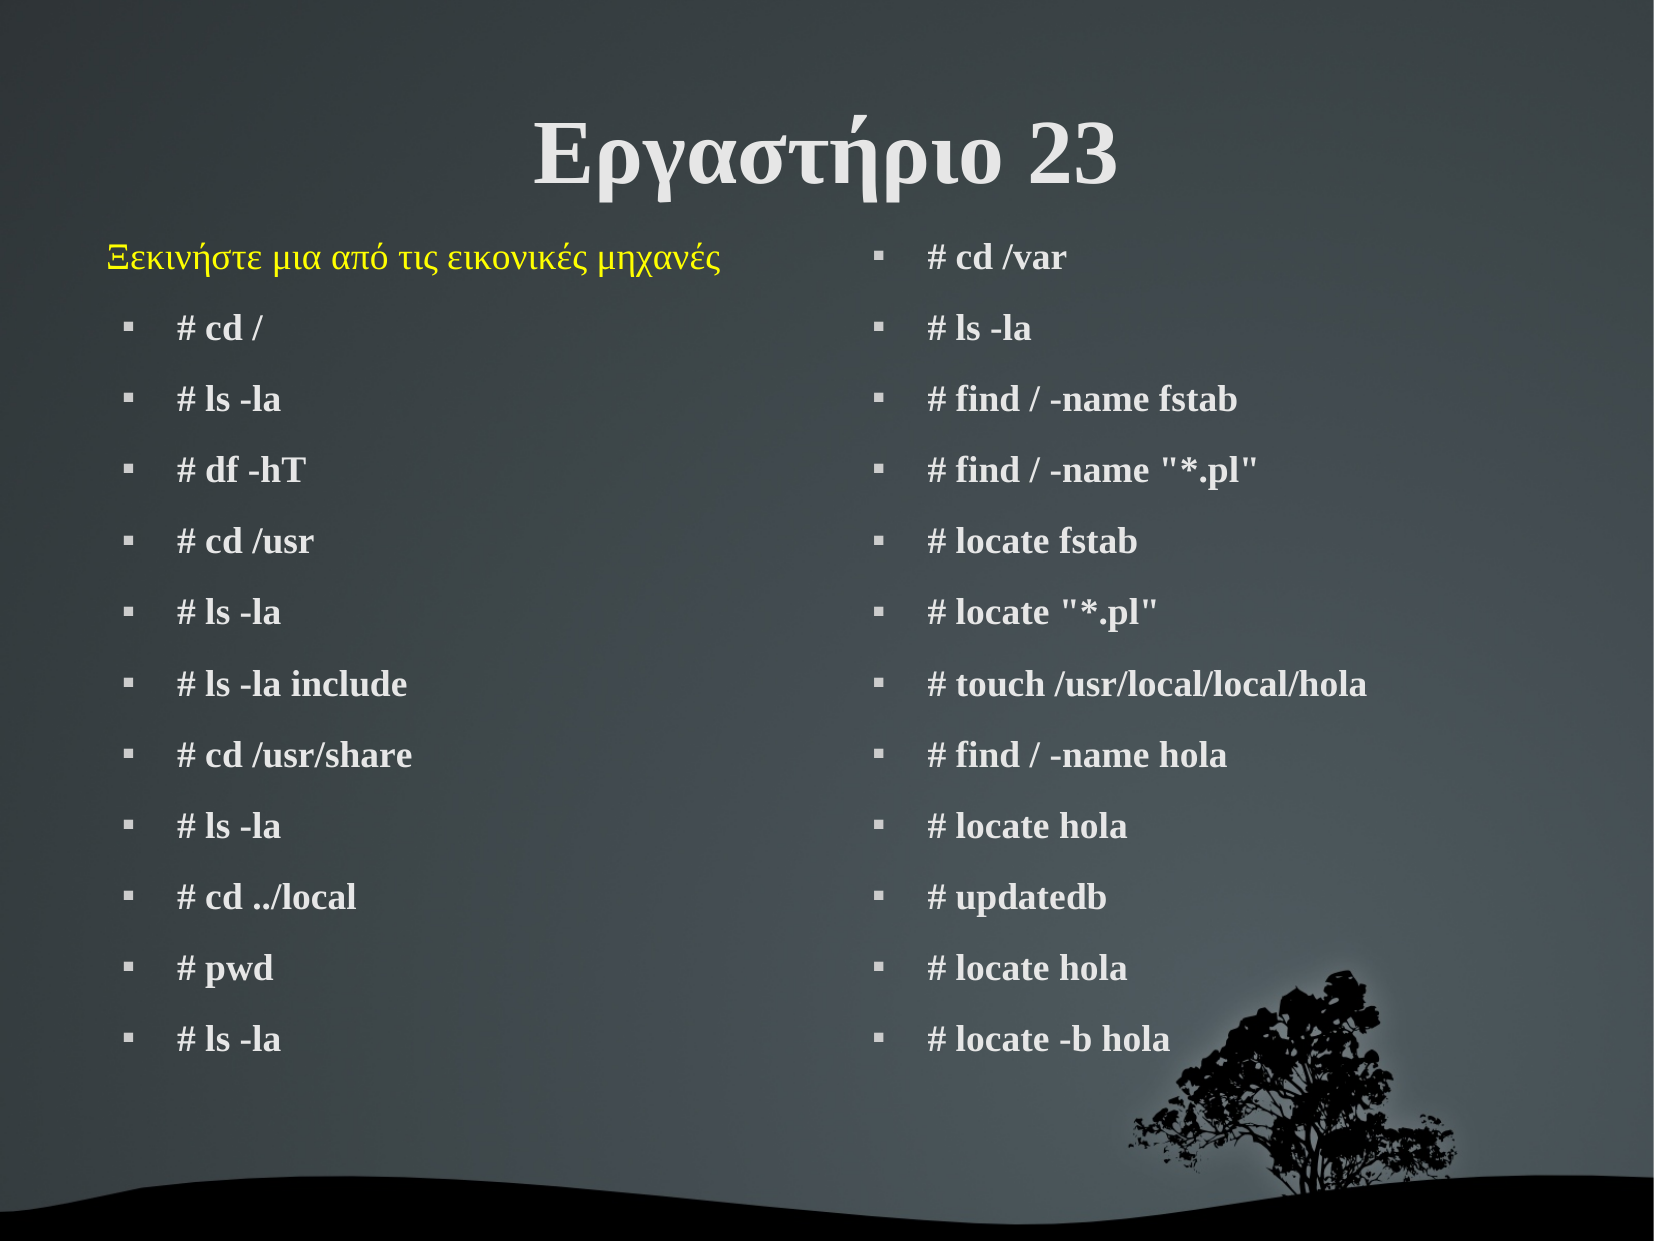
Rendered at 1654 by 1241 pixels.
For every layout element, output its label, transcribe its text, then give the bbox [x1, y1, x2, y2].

list Ξεκινήστε μια από τις εικονικές μηχανές # cd / # ls -la # df -hT # cd /usr # ls -la # ls -la include # cd /usr/share # ls -la # cd ../local # pwd # ls -la [88, 257, 815, 1146]
list # cd /var # ls -la # find / -name fstab # find / -name "*.pl" # locate fstab # locate "*.pl" # touch /usr/local/local/hola # find / -name hola # locate hola # updatedb # locate hola # locate -b hola [838, 257, 1565, 1150]
picture [0, 0, 1654, 1241]
title Εργαστήριο 23 [82, 49, 1571, 257]
